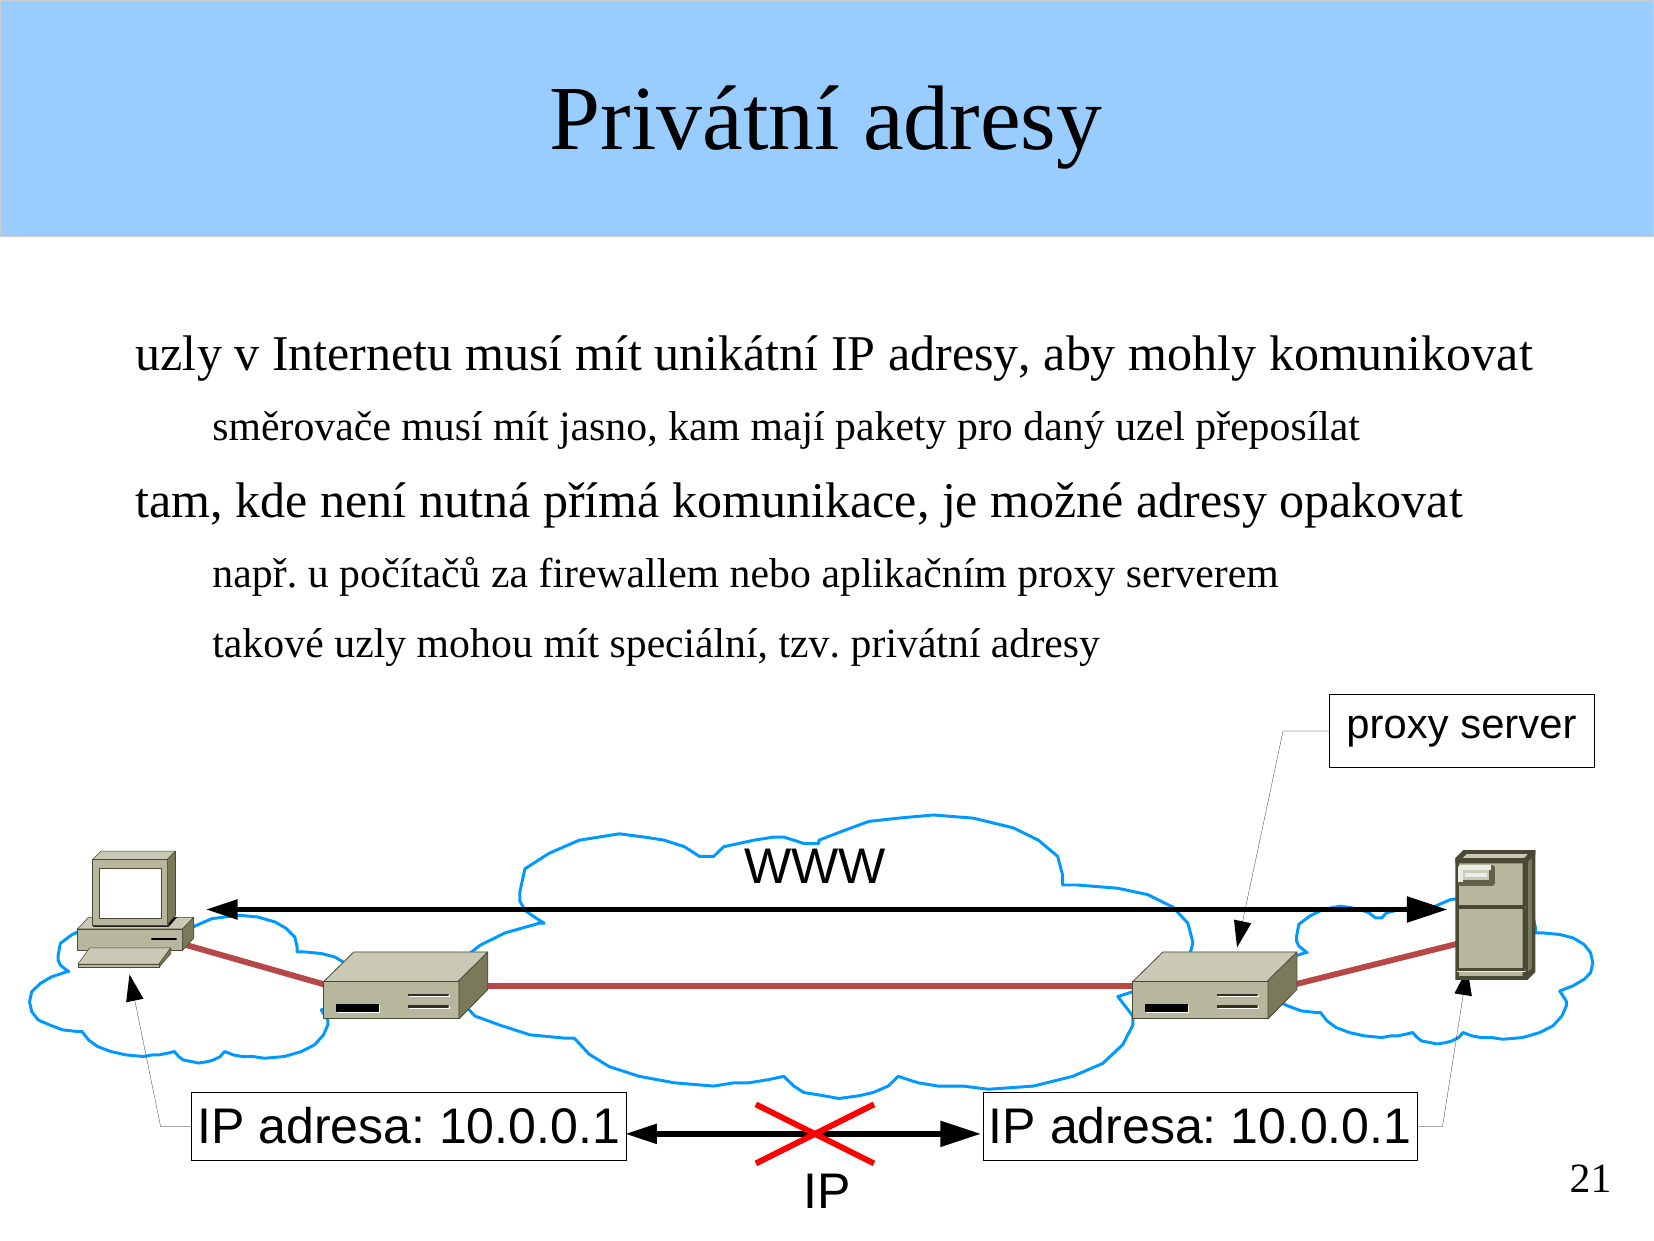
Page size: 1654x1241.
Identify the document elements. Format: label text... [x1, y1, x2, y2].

text_box WWW [744, 838, 886, 924]
picture [1455, 850, 1536, 980]
title Privátní adresy [0, 0, 1654, 237]
text_box IP adresa: 10.0.0.1 [191, 1092, 627, 1161]
text_box IP [803, 1163, 851, 1241]
text_box IP adresa: 10.0.0.1 [983, 1092, 1418, 1161]
text_box proxy server [1329, 694, 1595, 768]
picture [1131, 950, 1300, 1022]
picture [76, 850, 195, 969]
list uzly v Internetu musí mít unikátní IP adresy, aby mohly komunikovat směrovače musí mít jasno, kam mají pakety pro daný uzel přeposílat tam, kde není nutná přímá komunikace, je možné adresy opakovat např. u počítačů za firewallem nebo aplikačním proxy serverem takové uzly mohou mít speciální, tzv. privátní adresy [118, 325, 1562, 798]
picture [322, 950, 491, 1022]
